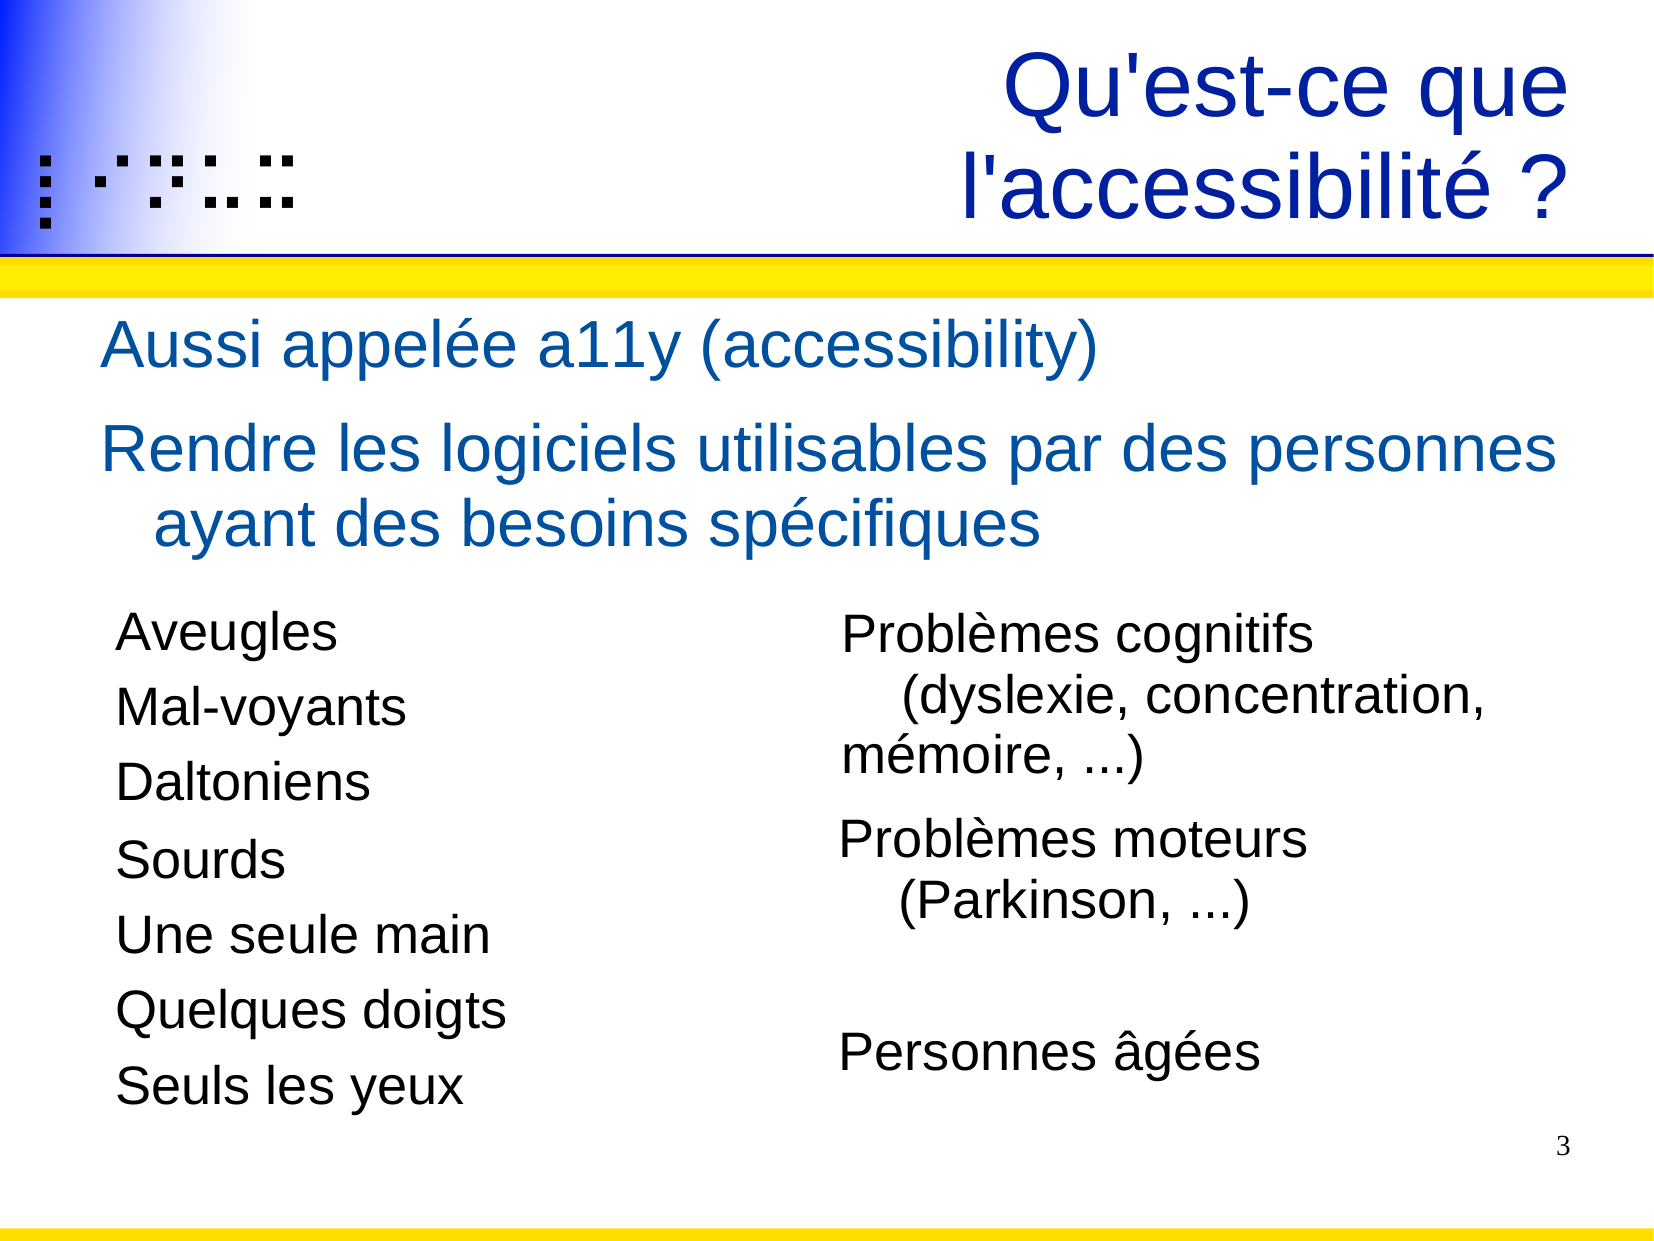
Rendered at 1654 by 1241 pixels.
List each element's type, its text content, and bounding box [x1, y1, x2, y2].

text_box Personnes âgées [823, 1014, 1297, 1090]
text_box Quelques doigts [100, 972, 573, 1048]
text_box Seuls les yeux [100, 1048, 573, 1124]
text_box Une seule main [100, 896, 573, 972]
list Aussi appelée a11y (accessibility) Rendre les logiciels utilisables par des personnes ayant des besoins spécifiques [82, 307, 1571, 588]
text_box Mal-voyants [100, 669, 573, 744]
text_box Problèmes moteurs (Parkinson, ...) [823, 801, 1533, 938]
text_box Daltoniens [100, 744, 573, 820]
text_box Sourds [100, 821, 573, 896]
title Qu'est-ce que l'accessibilité ? [372, 26, 1571, 246]
text_box Problèmes cognitifs (dyslexie, concentration, mémoire, ...) [826, 596, 1548, 793]
text_box Aveugles [100, 593, 573, 669]
